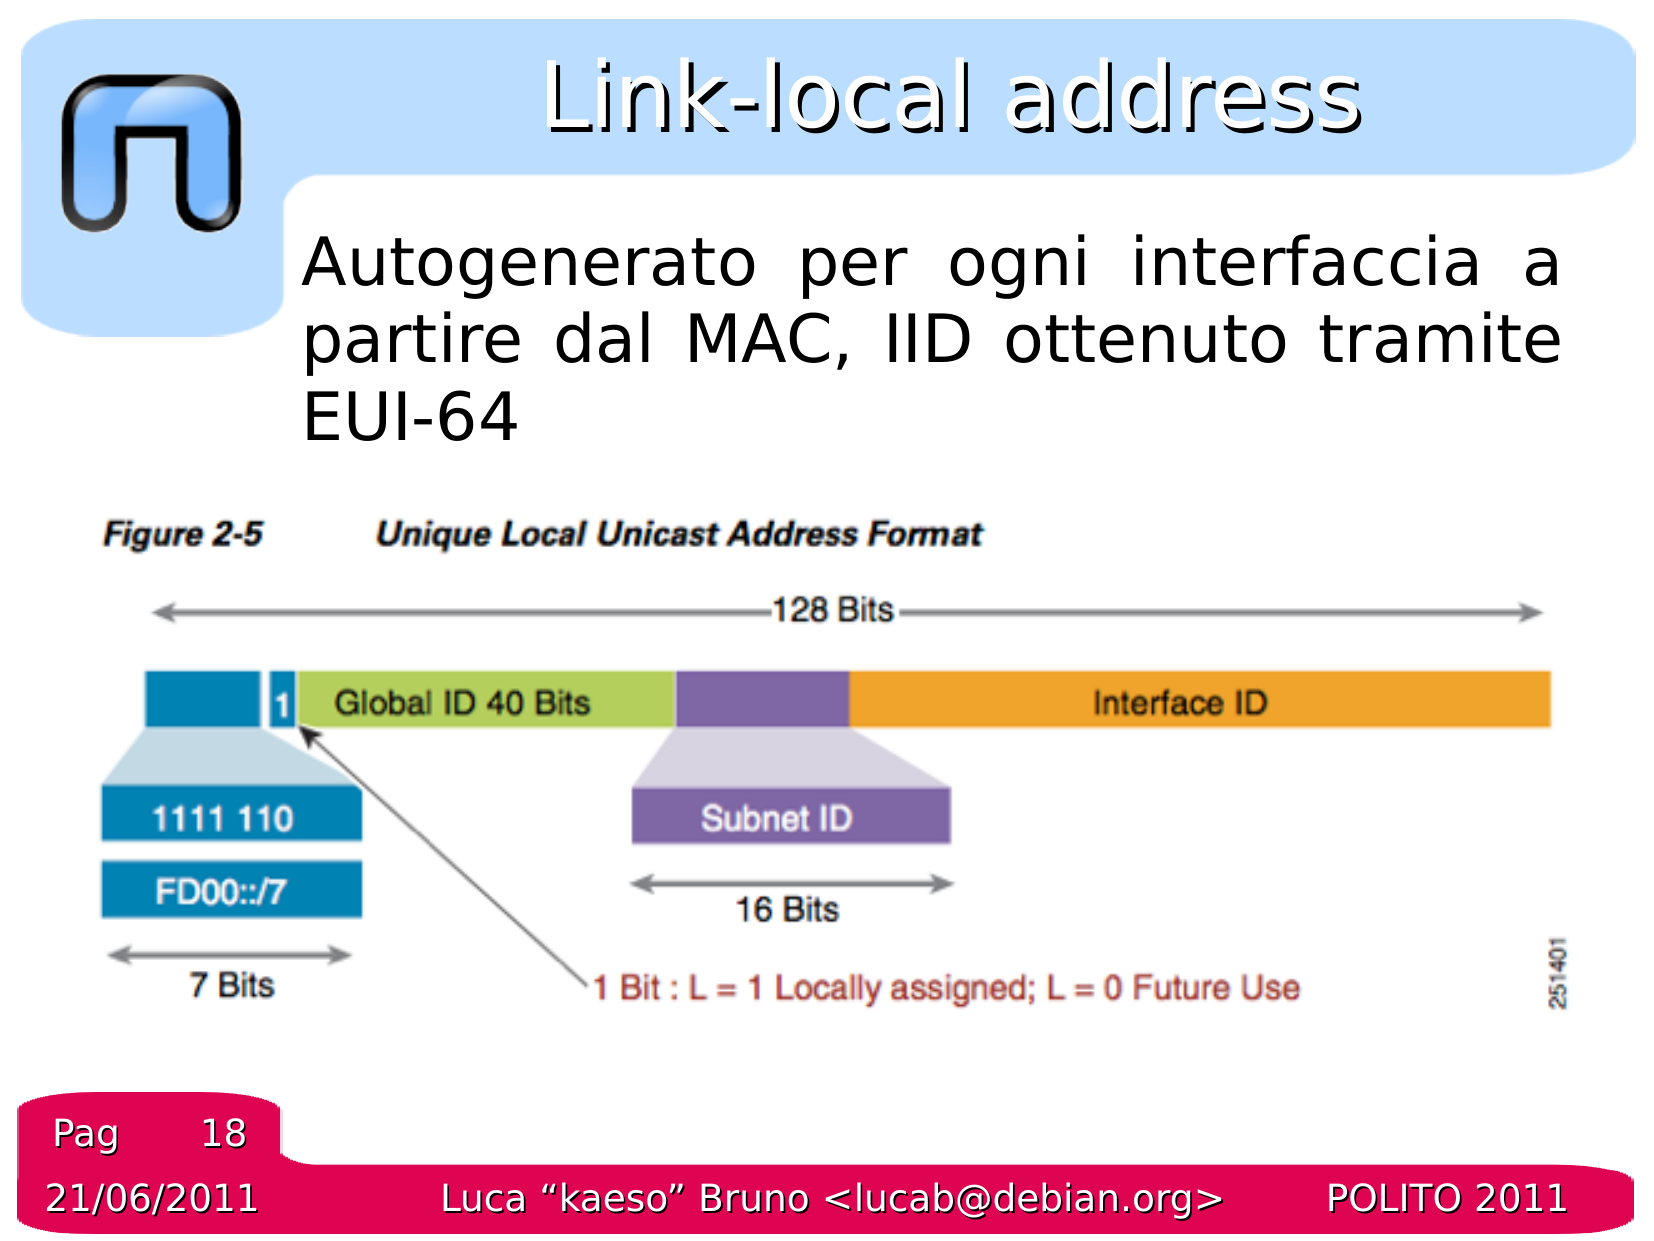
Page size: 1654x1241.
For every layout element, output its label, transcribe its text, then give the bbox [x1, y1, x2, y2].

text_box 21/06/2011 [29, 1169, 284, 1241]
picture [17, 1092, 1634, 1234]
picture [0, 19, 1636, 337]
subtitle Autogenerato per ogni interfaccia a partire dal MAC, IID ottenuto tramite EUI-64 [301, 222, 1565, 457]
title Link-local address [265, 0, 1636, 193]
text_box Luca “kaeso” Bruno <lucab@debian.org> POLITO 2011 [425, 1169, 1585, 1241]
text_box Pag <numero> [38, 1104, 424, 1178]
picture [88, 507, 1587, 1030]
